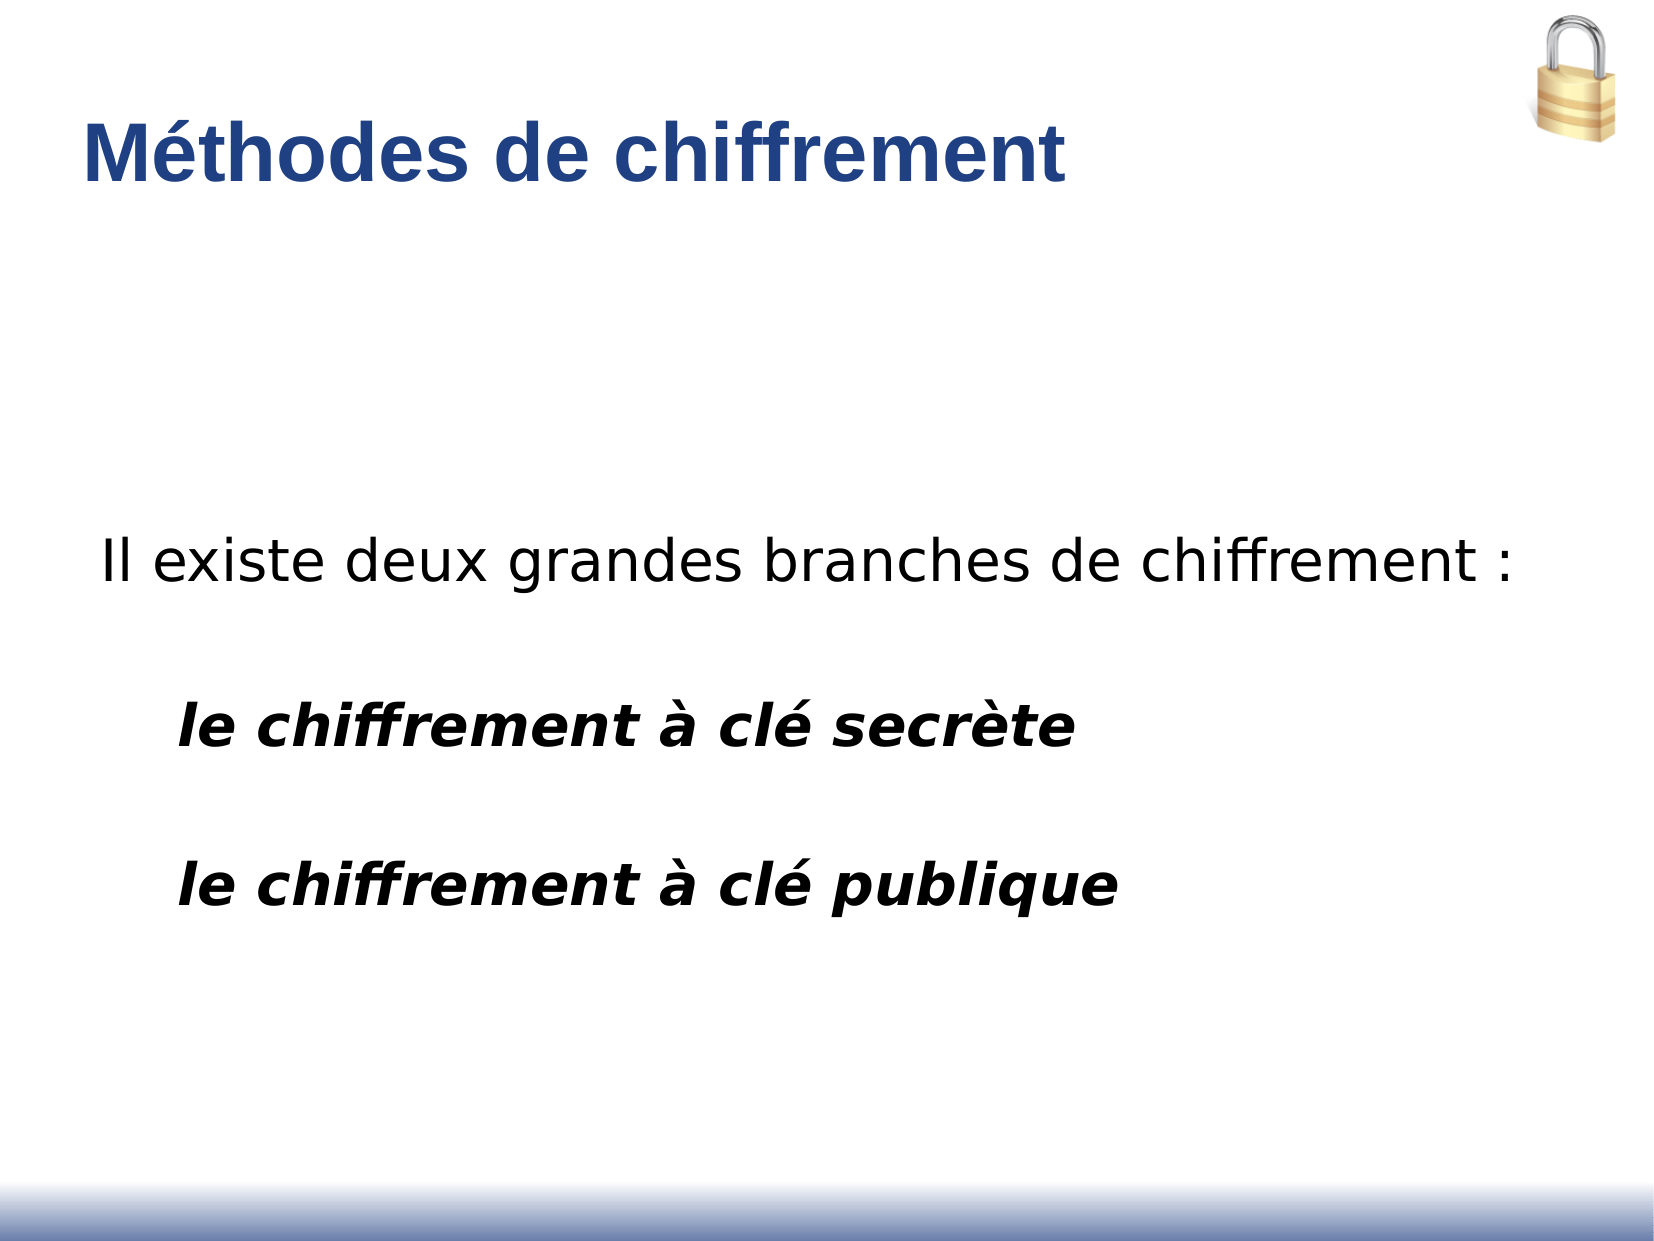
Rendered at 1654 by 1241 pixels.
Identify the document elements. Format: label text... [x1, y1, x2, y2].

picture [1505, 11, 1642, 148]
list Il existe deux grandes branches de chiffrement : le chiffrement à clé secrète le chiffrement à clé publique [82, 324, 1571, 1123]
title Méthodes de chiffrement [82, 56, 1571, 250]
